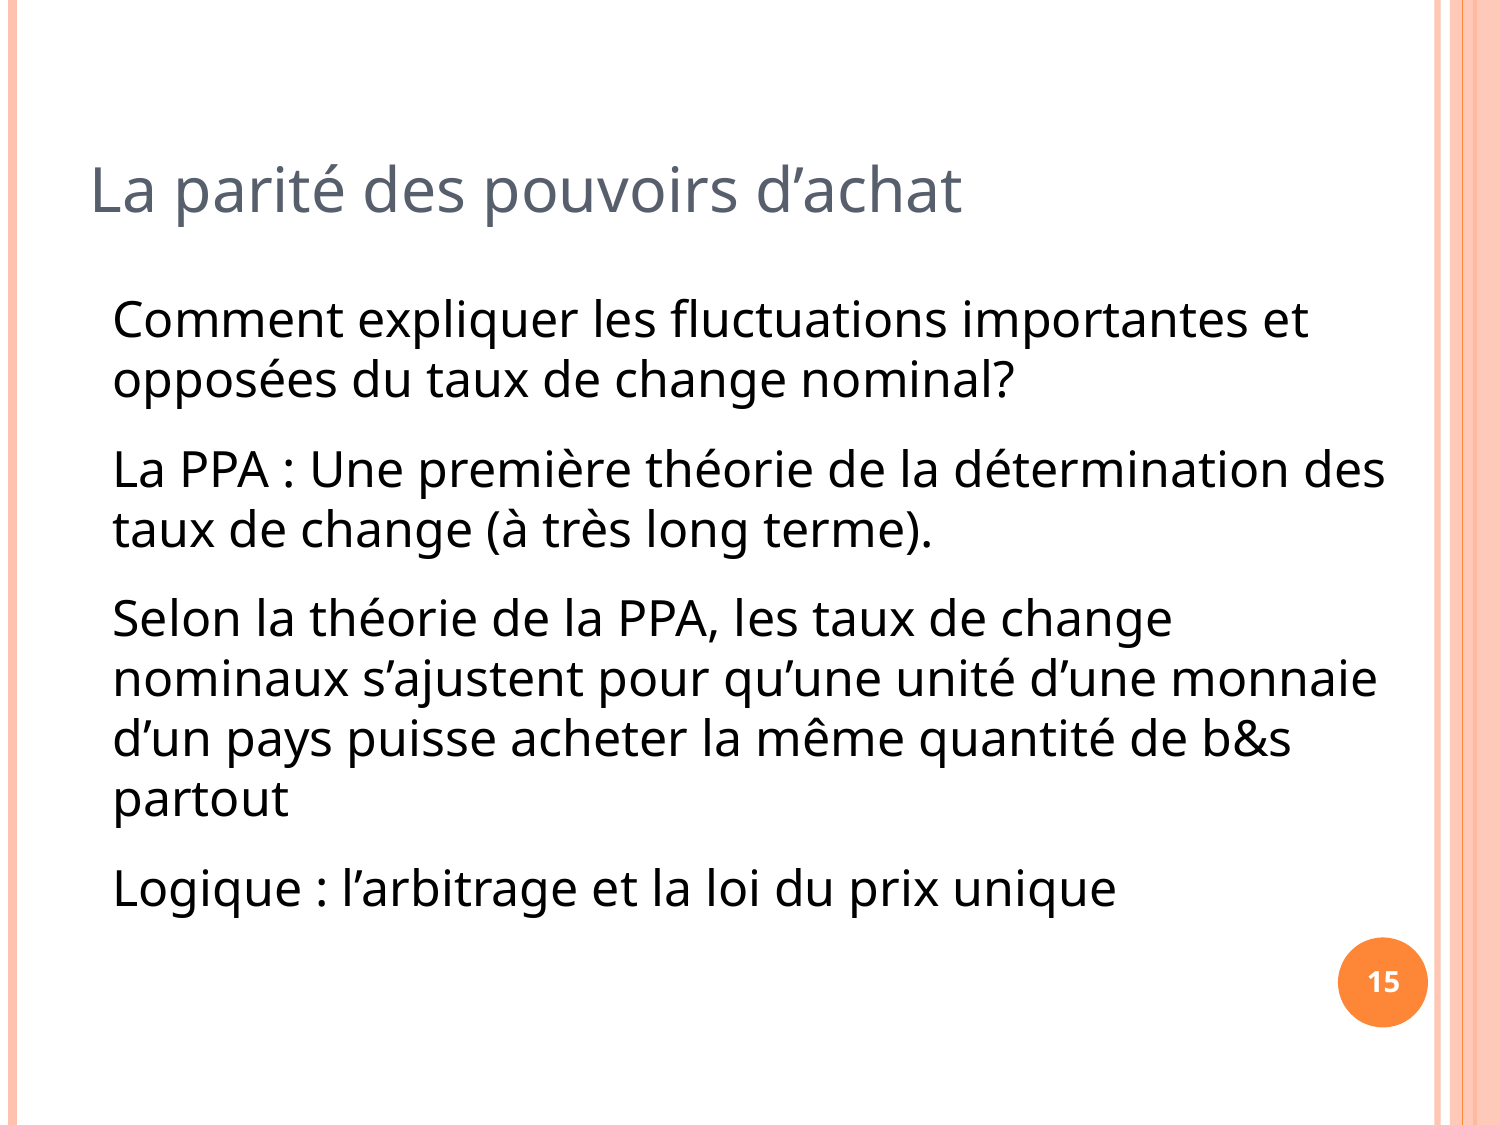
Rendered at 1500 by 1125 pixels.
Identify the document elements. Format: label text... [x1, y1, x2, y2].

list Comment expliquer les fluctuations importantes et opposées du taux de change nominal? La PPA : Une première théorie de la détermination des taux de change (à très long terme). Selon la théorie de la PPA, les taux de change nominaux s’ajustent pour qu’une unité d’une monnaie d’un pays puisse acheter la même quantité de b&s partout Logique : l’arbitrage et la loi du prix unique [112, 287, 1388, 1000]
title La parité des pouvoirs d’achat [75, 45, 1300, 233]
slide_number <numéro> [1333, 940, 1434, 1027]
